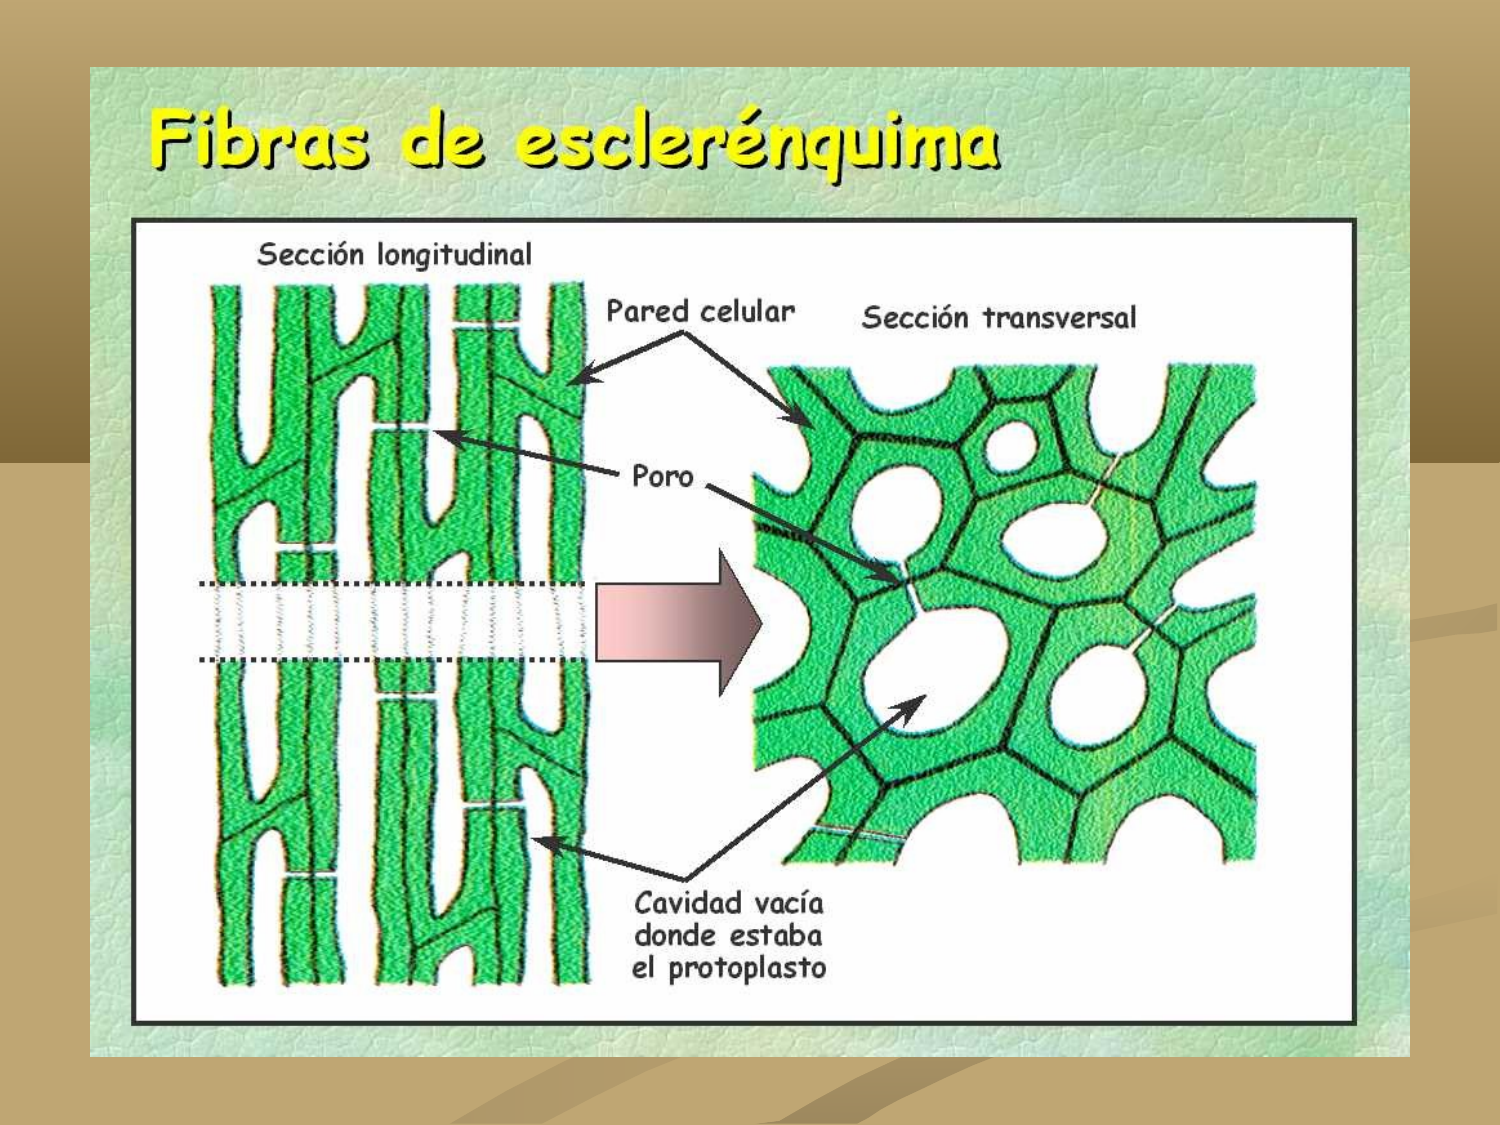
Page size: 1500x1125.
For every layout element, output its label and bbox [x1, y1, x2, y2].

picture [90, 67, 1410, 1058]
